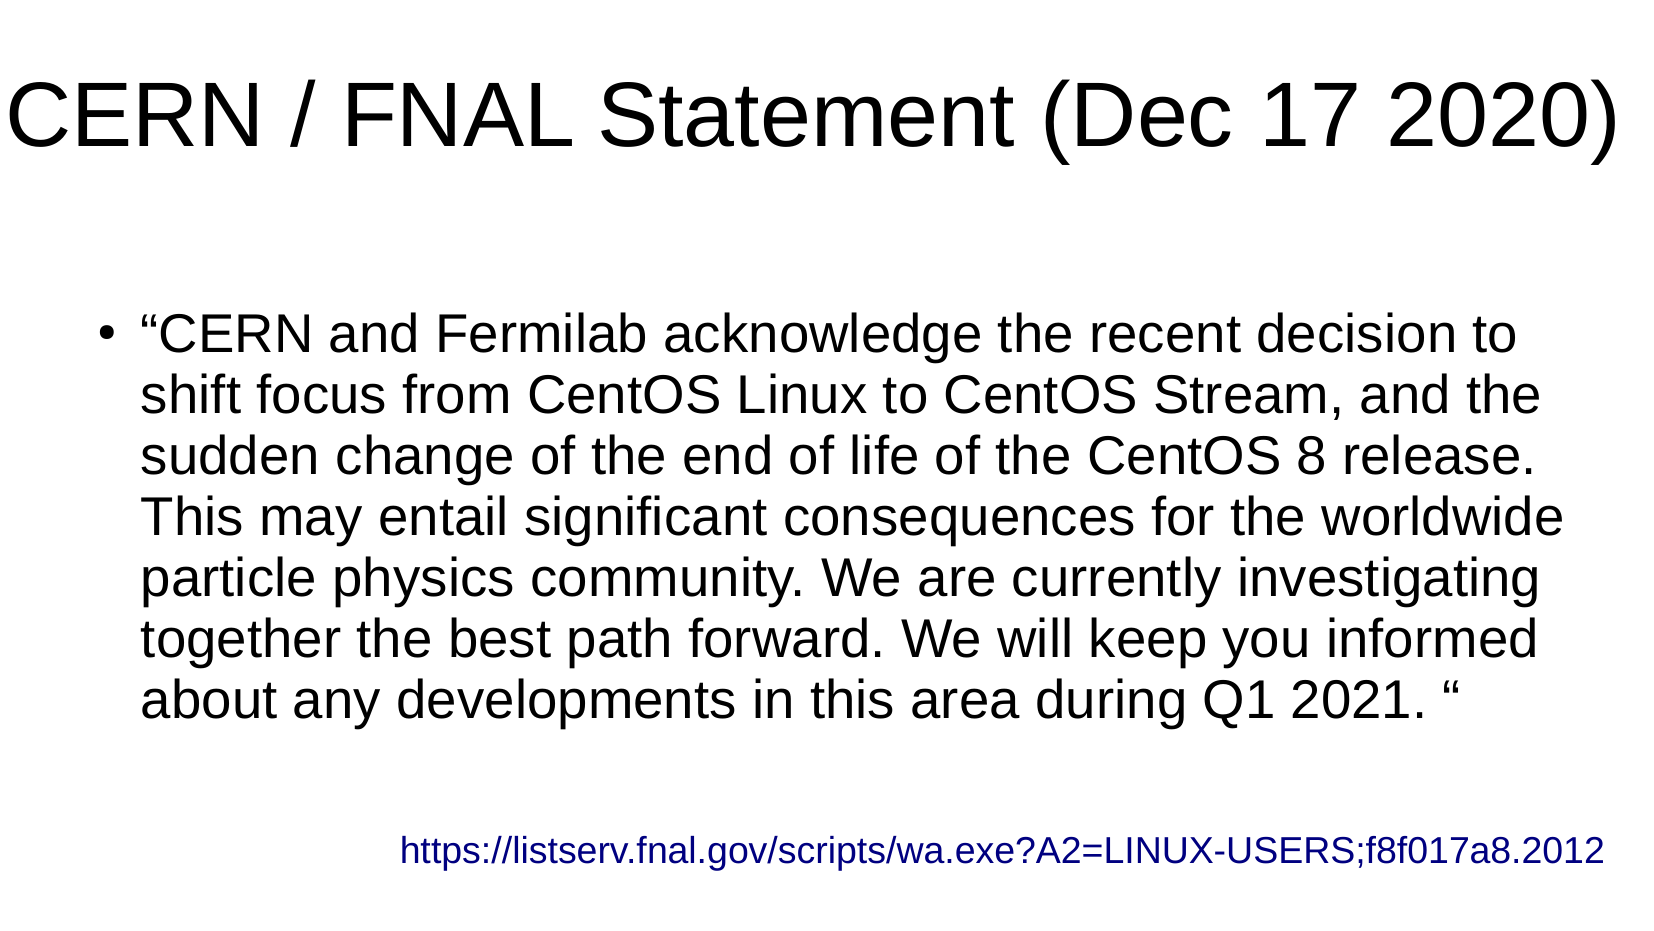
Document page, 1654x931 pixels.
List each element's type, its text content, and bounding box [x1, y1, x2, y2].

title CERN / FNAL Statement (Dec 17 2020) [0, 12, 1654, 218]
list “CERN and Fermilab acknowledge the recent decision to shift focus from CentOS Linux to CentOS Stream, and the sudden change of the end of life of the CentOS 8 release. This may entail significant consequences for the worldwide particle physics community. We are currently investigating together the best path forward. We will keep you informed about any developments in this area during Q1 2021. “ [82, 217, 1571, 758]
text_box https://listserv.fnal.gov/scripts/wa.exe?A2=LINUX-USERS;f8f017a8.2012 [385, 822, 1621, 880]
